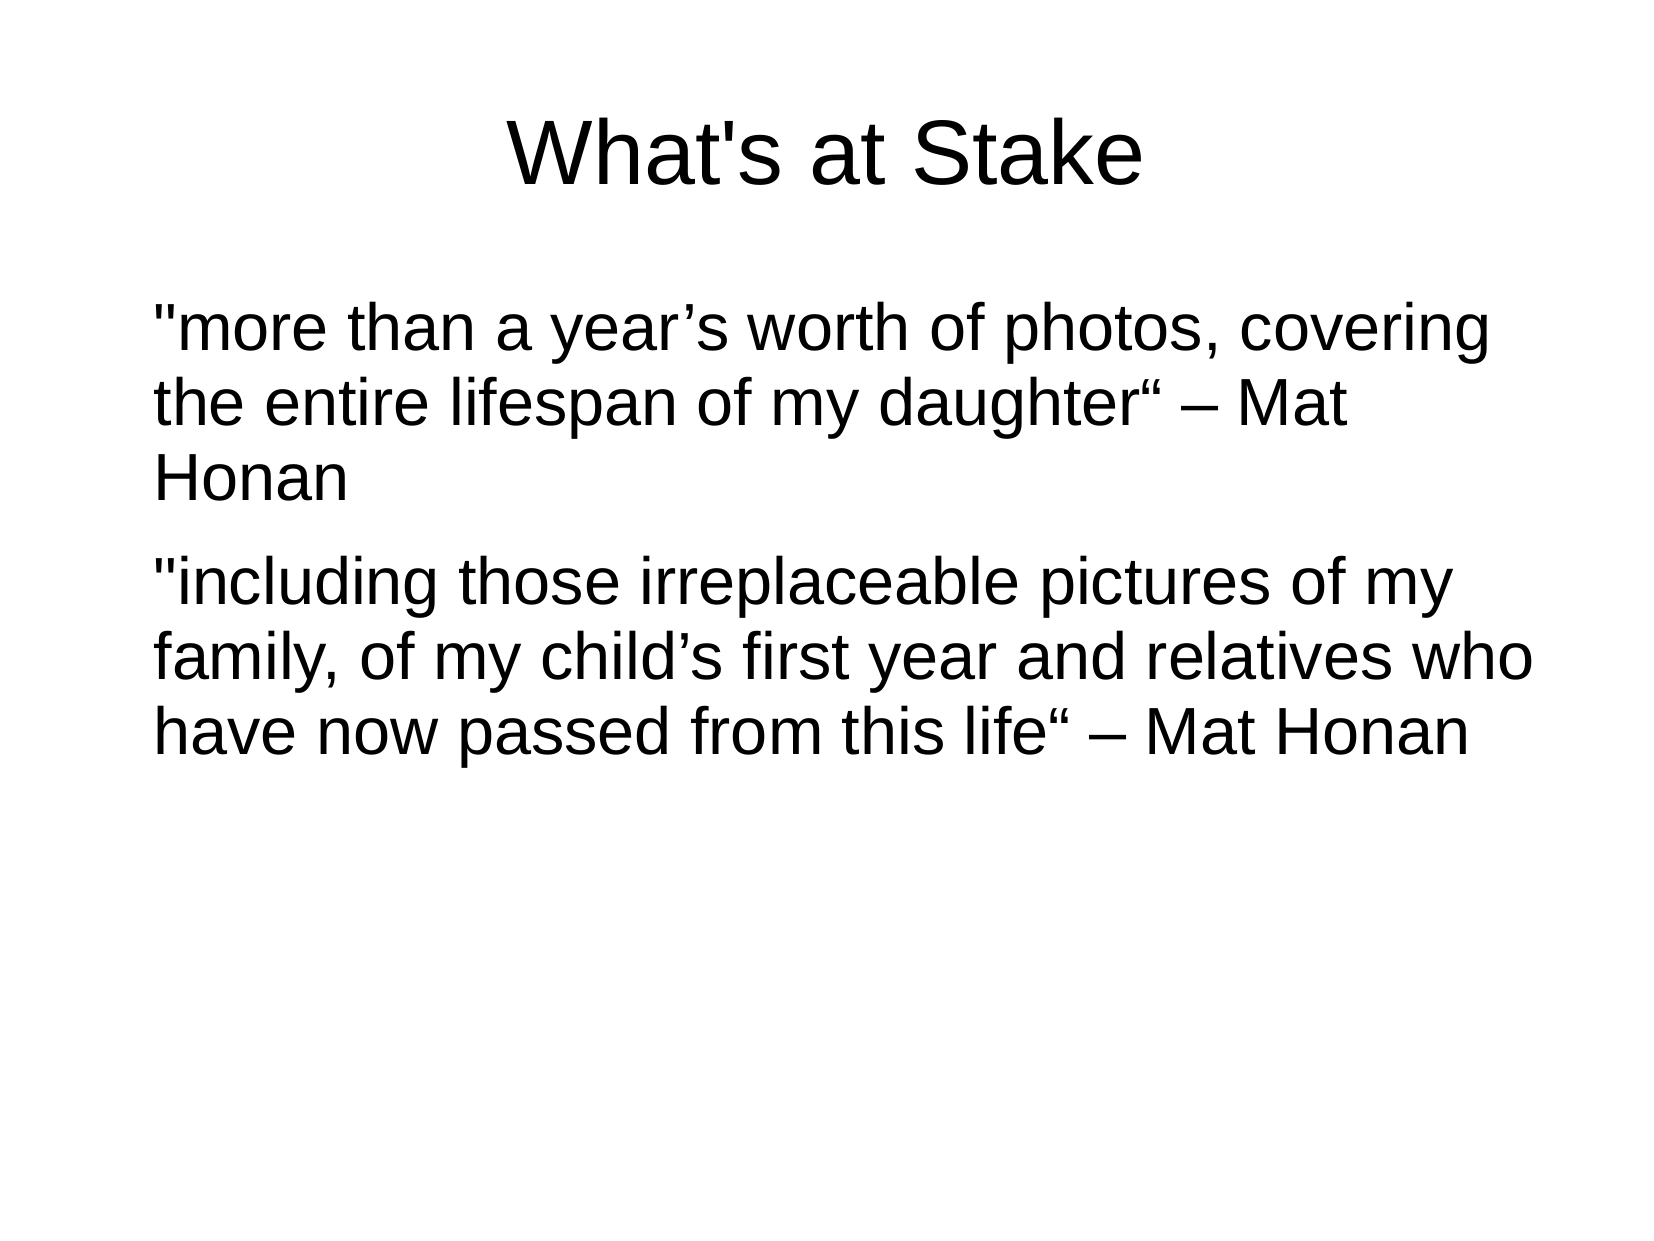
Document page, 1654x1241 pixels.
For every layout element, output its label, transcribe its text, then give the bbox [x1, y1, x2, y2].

title What's at Stake [82, 49, 1571, 257]
list "more than a year’s worth of photos, covering the entire lifespan of my daughter“ – Mat Honan "including those irreplaceable pictures of my family, of my child’s first year and relatives who have now passed from this life“ – Mat Honan [82, 290, 1538, 1010]
